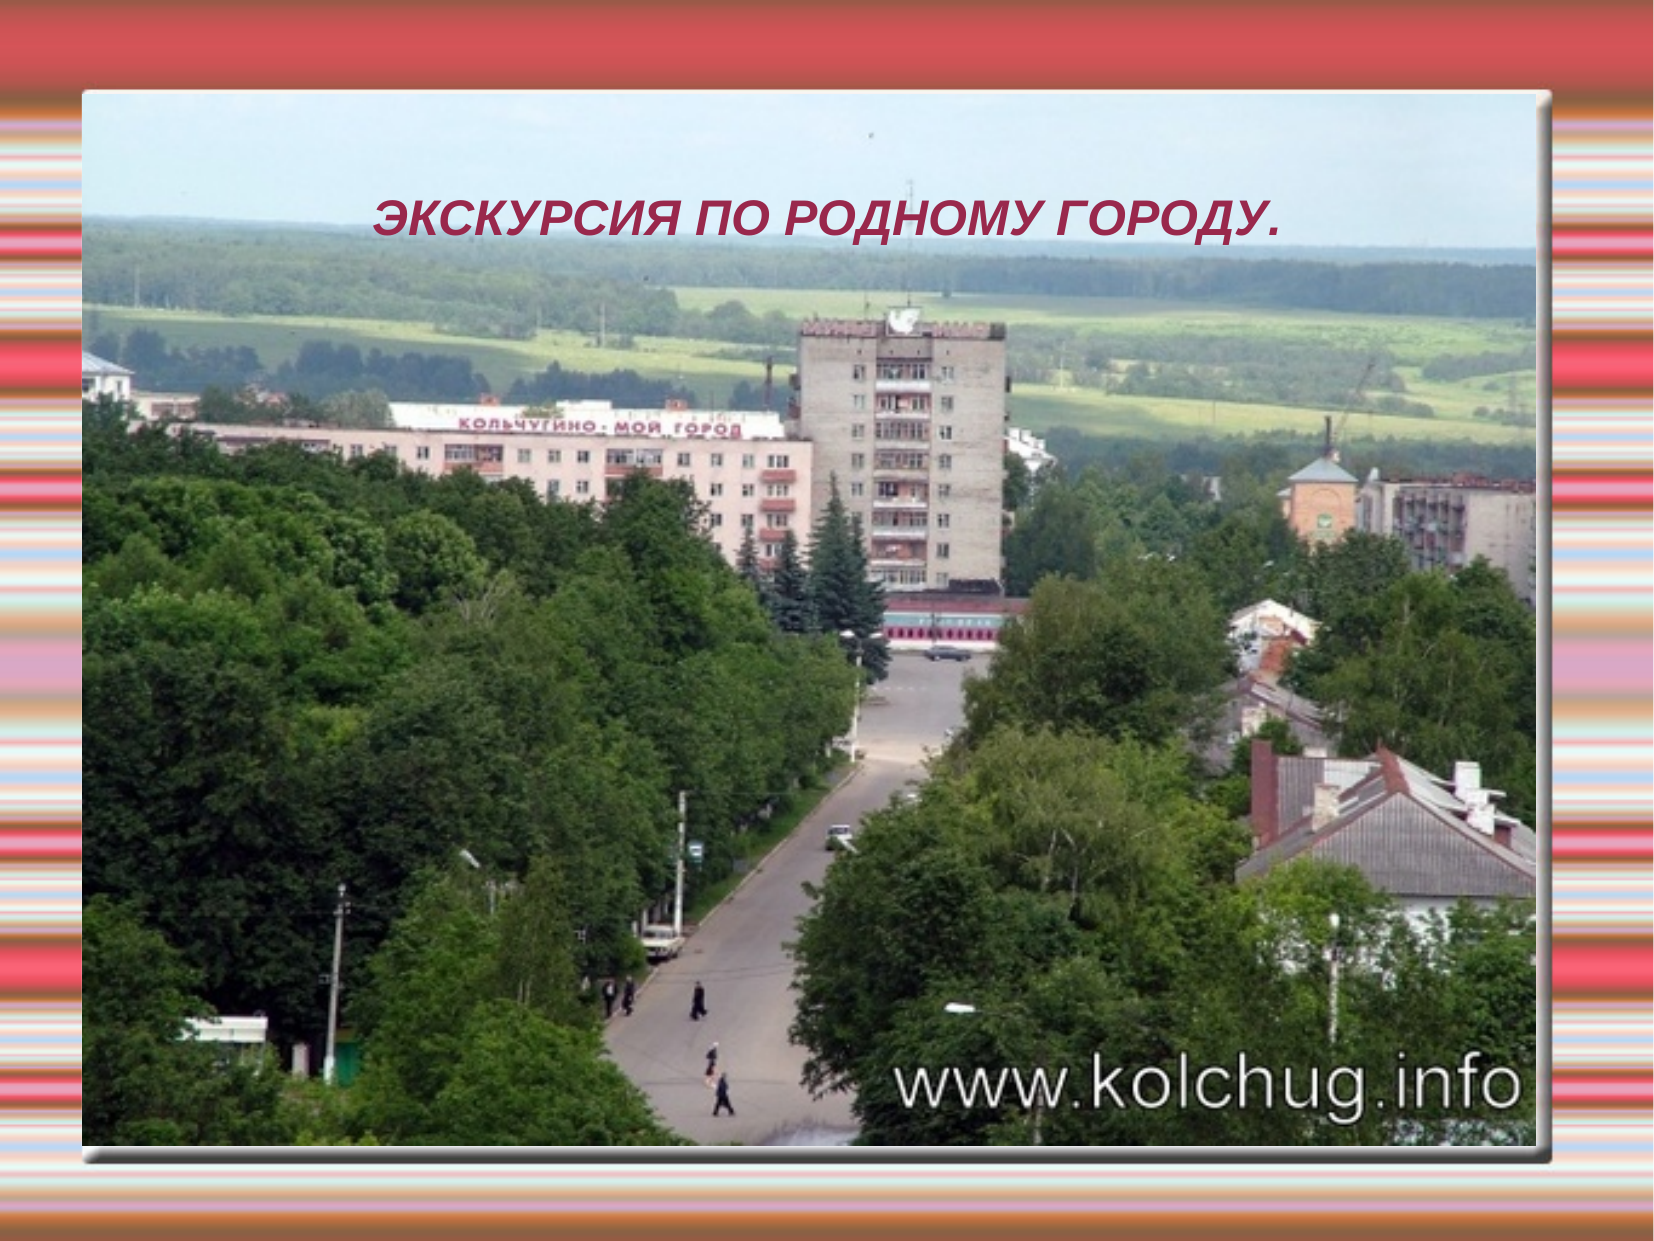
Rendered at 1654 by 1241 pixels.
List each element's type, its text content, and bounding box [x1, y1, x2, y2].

picture [0, 0, 1654, 1241]
title ЭКСКУРСИЯ ПО РОДНОМУ ГОРОДУ. [121, 114, 1534, 322]
